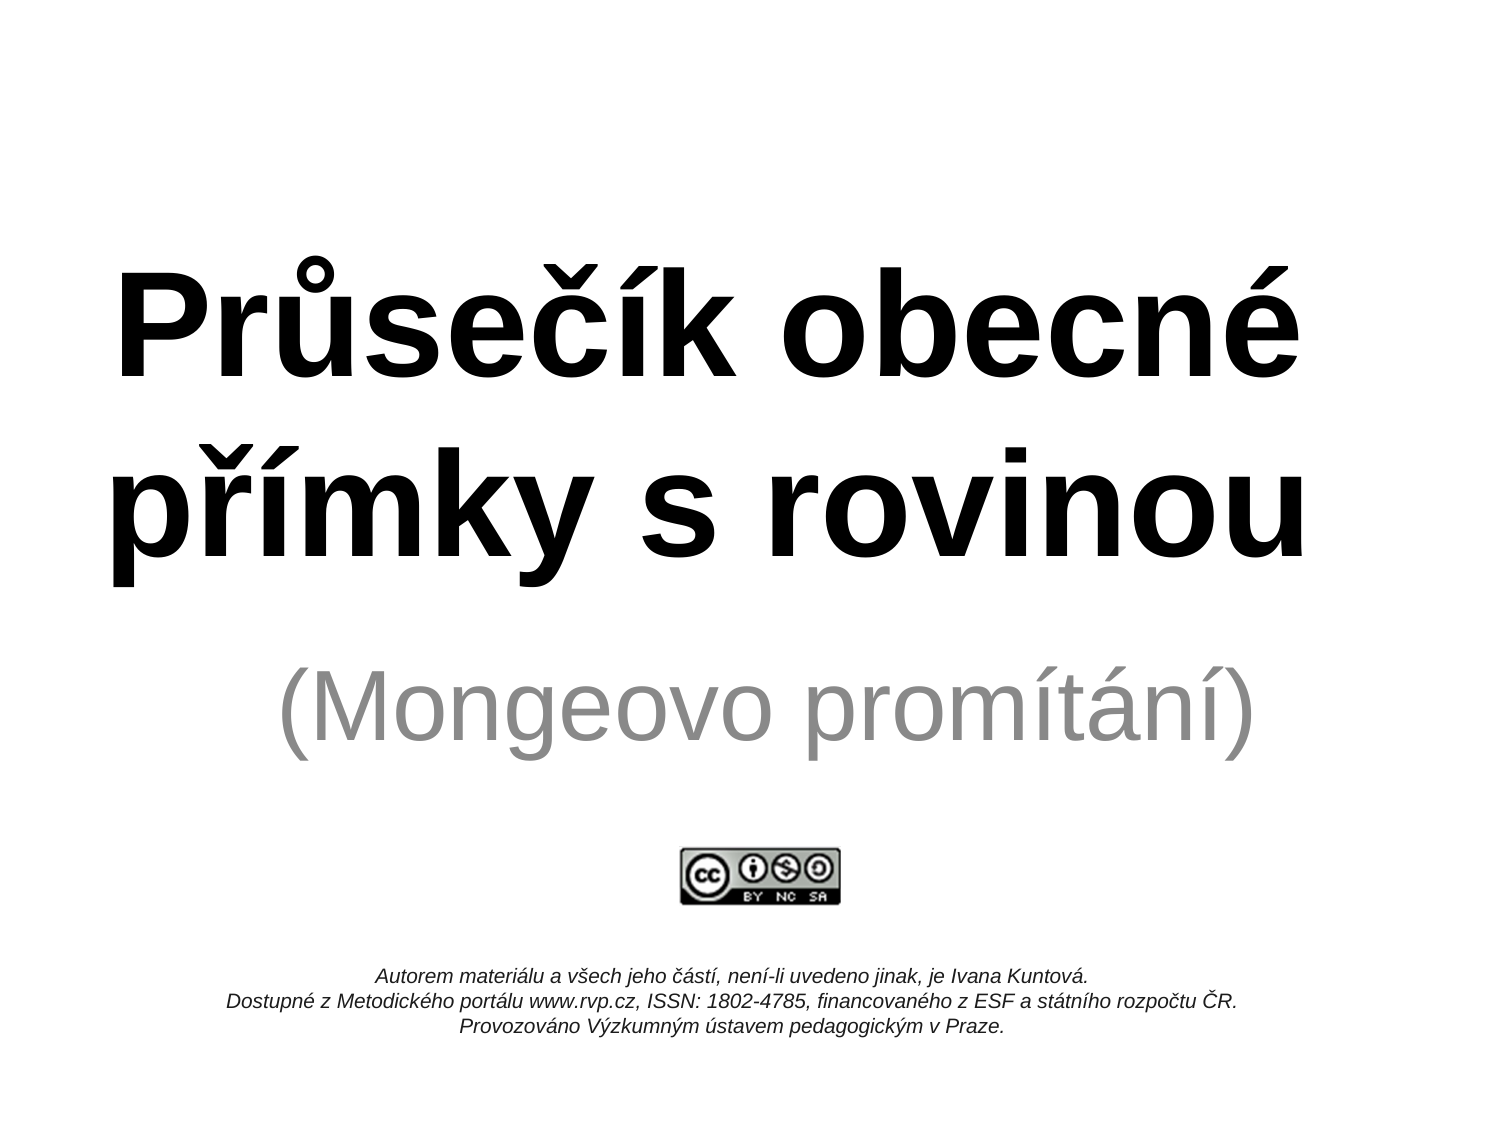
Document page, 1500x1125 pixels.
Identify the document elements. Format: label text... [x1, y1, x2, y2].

text_box Autorem materiálu a všech jeho částí, není-li uvedeno jinak, je Ivana Kuntová. Dostupné z Metodického portálu www.rvp.cz, ISSN: 1802-4785, financovaného z ESF a státního rozpočtu ČR. Provozováno Výzkumným ústavem pedagogickým v Praze. [100, 900, 1365, 1125]
title Průsečík obecné přímky s rovinou [88, 168, 1329, 646]
picture [679, 846, 841, 900]
text_box (Mongeovo promítání) [242, 633, 1293, 811]
